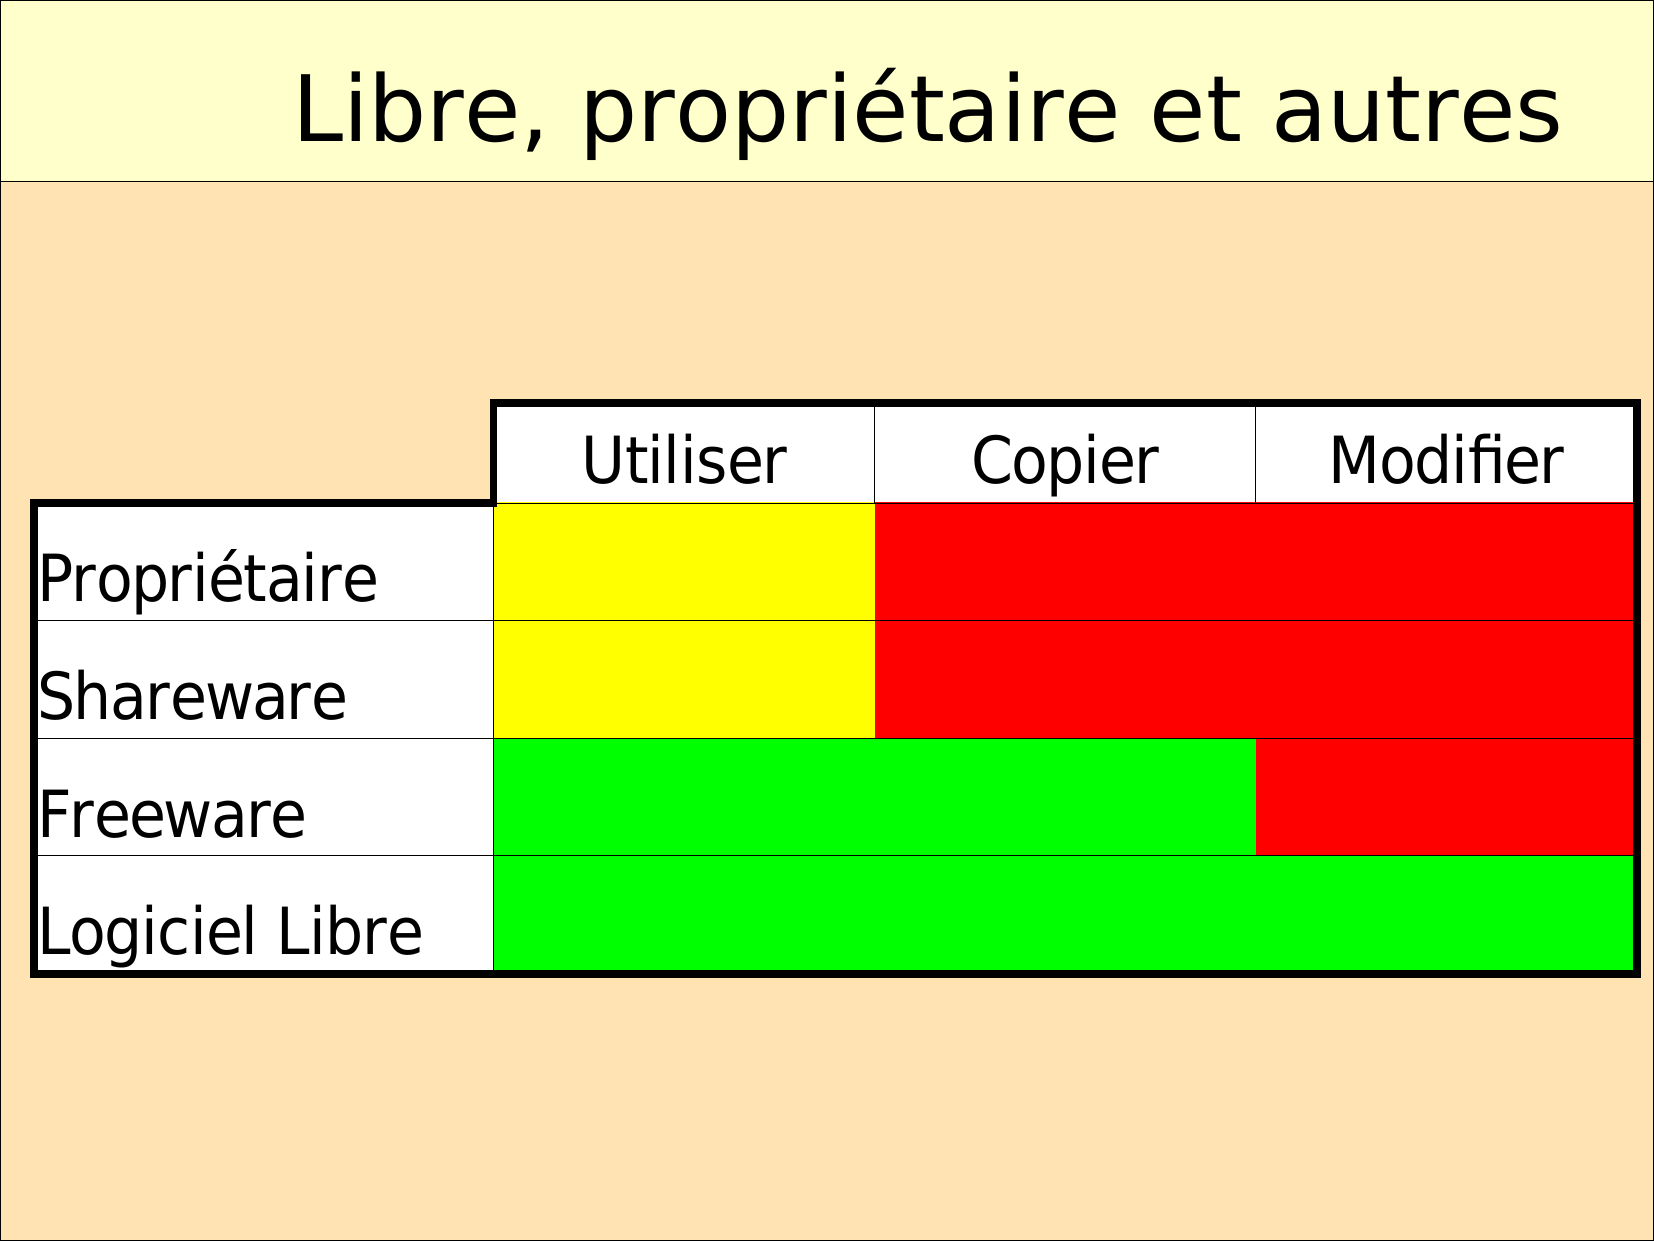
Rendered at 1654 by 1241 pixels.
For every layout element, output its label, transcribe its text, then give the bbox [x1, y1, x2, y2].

title Libre, propriétaire et autres [287, 49, 1571, 170]
chart [27, 396, 1644, 1082]
